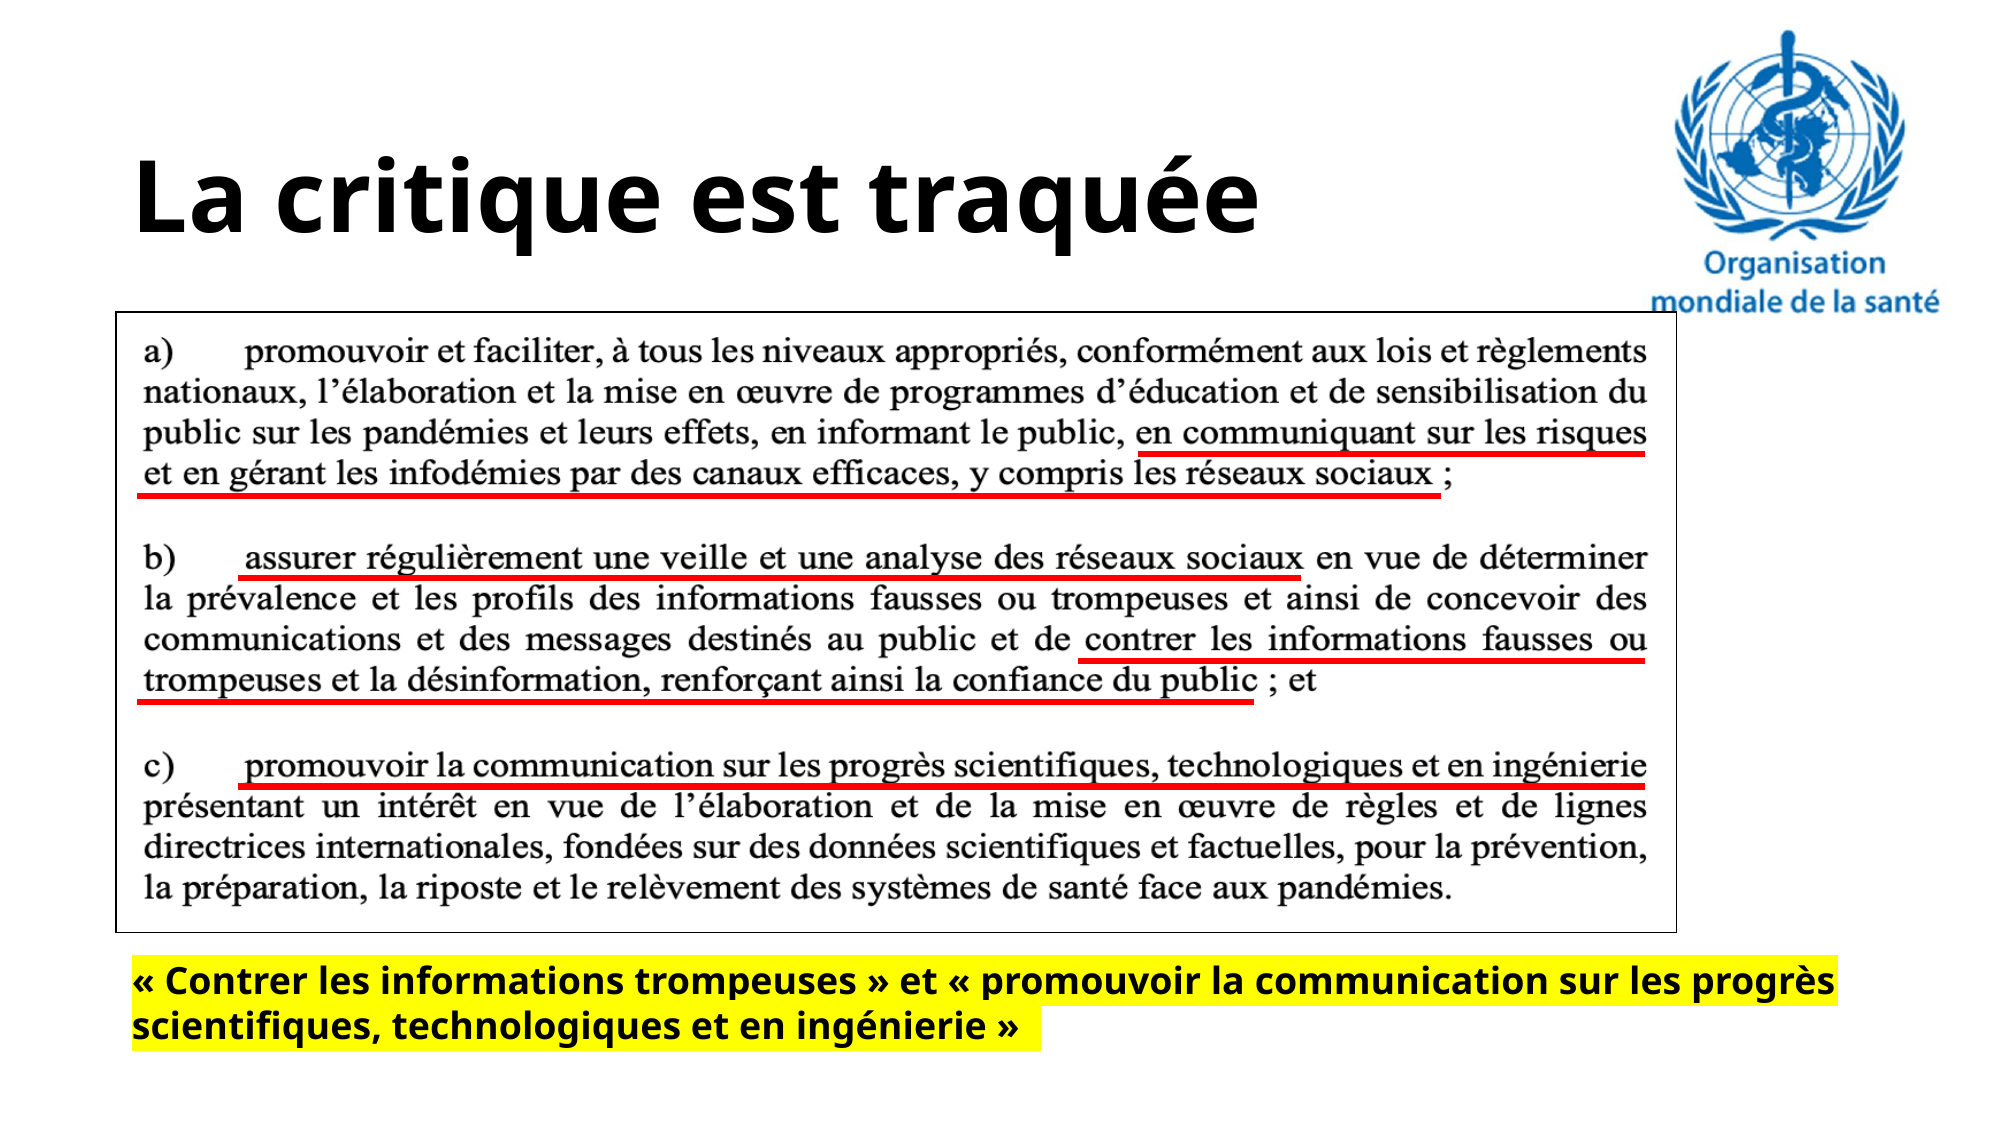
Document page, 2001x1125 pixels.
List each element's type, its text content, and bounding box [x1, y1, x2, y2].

text_box « Contrer les informations trompeuses » et « promouvoir la communication sur les progrès scientifiques, technologiques et en ingénierie » [116, 949, 1907, 1056]
picture [116, 312, 1676, 932]
picture [1617, 0, 1978, 360]
title La critique est traquée [116, 91, 1617, 309]
